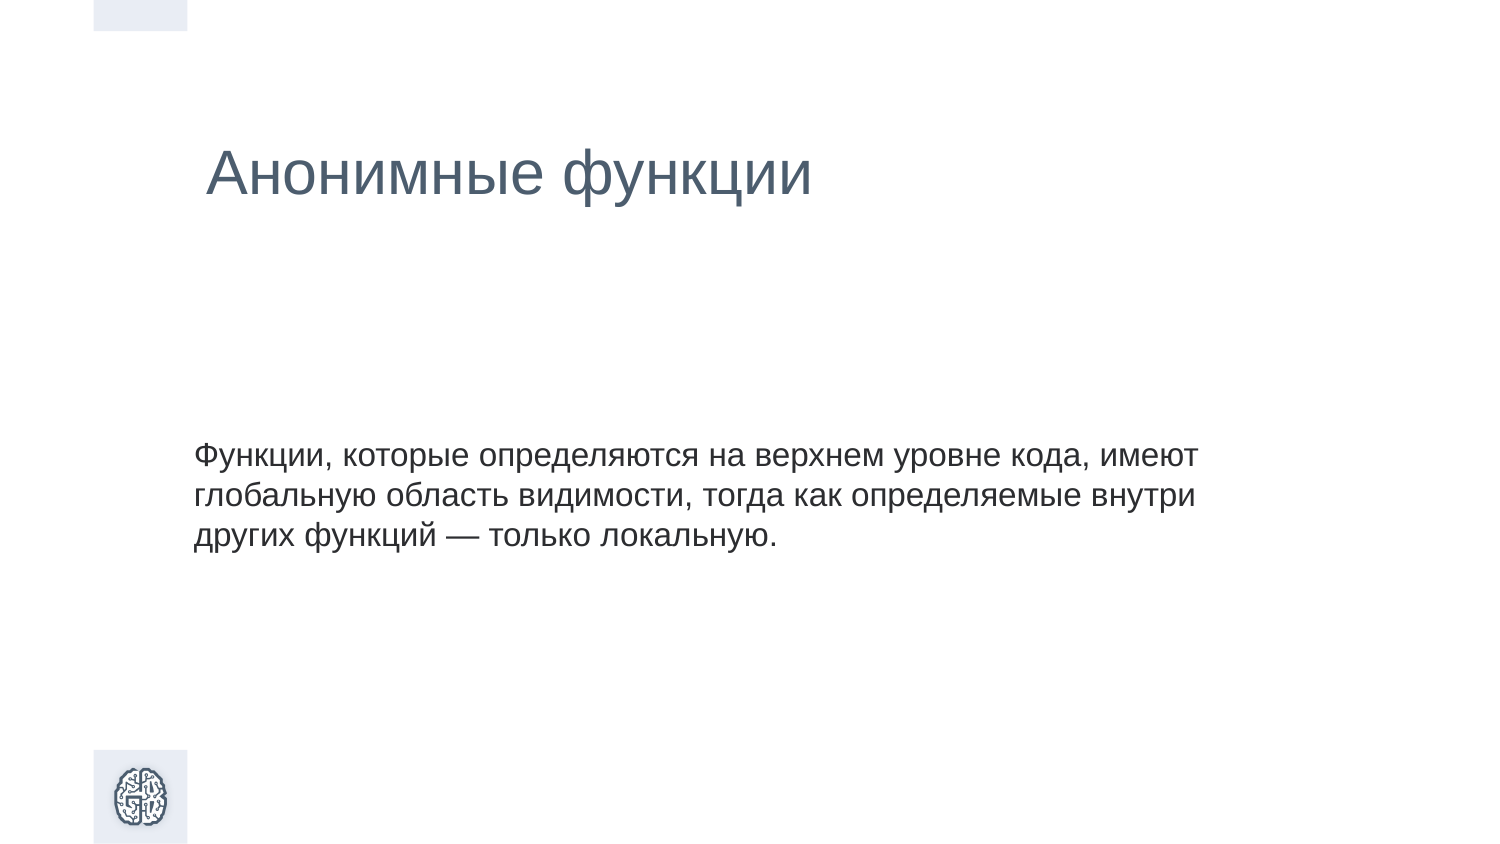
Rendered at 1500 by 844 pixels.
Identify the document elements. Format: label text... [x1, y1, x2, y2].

text_box Функции, которые определяются на верхнем уровне кода, имеют глобальную область видимости, тогда как определяемые внутри других функций — только локальную. [186, 318, 1311, 668]
title Анонимные функции [186, 94, 1311, 244]
picture [106, 760, 175, 834]
